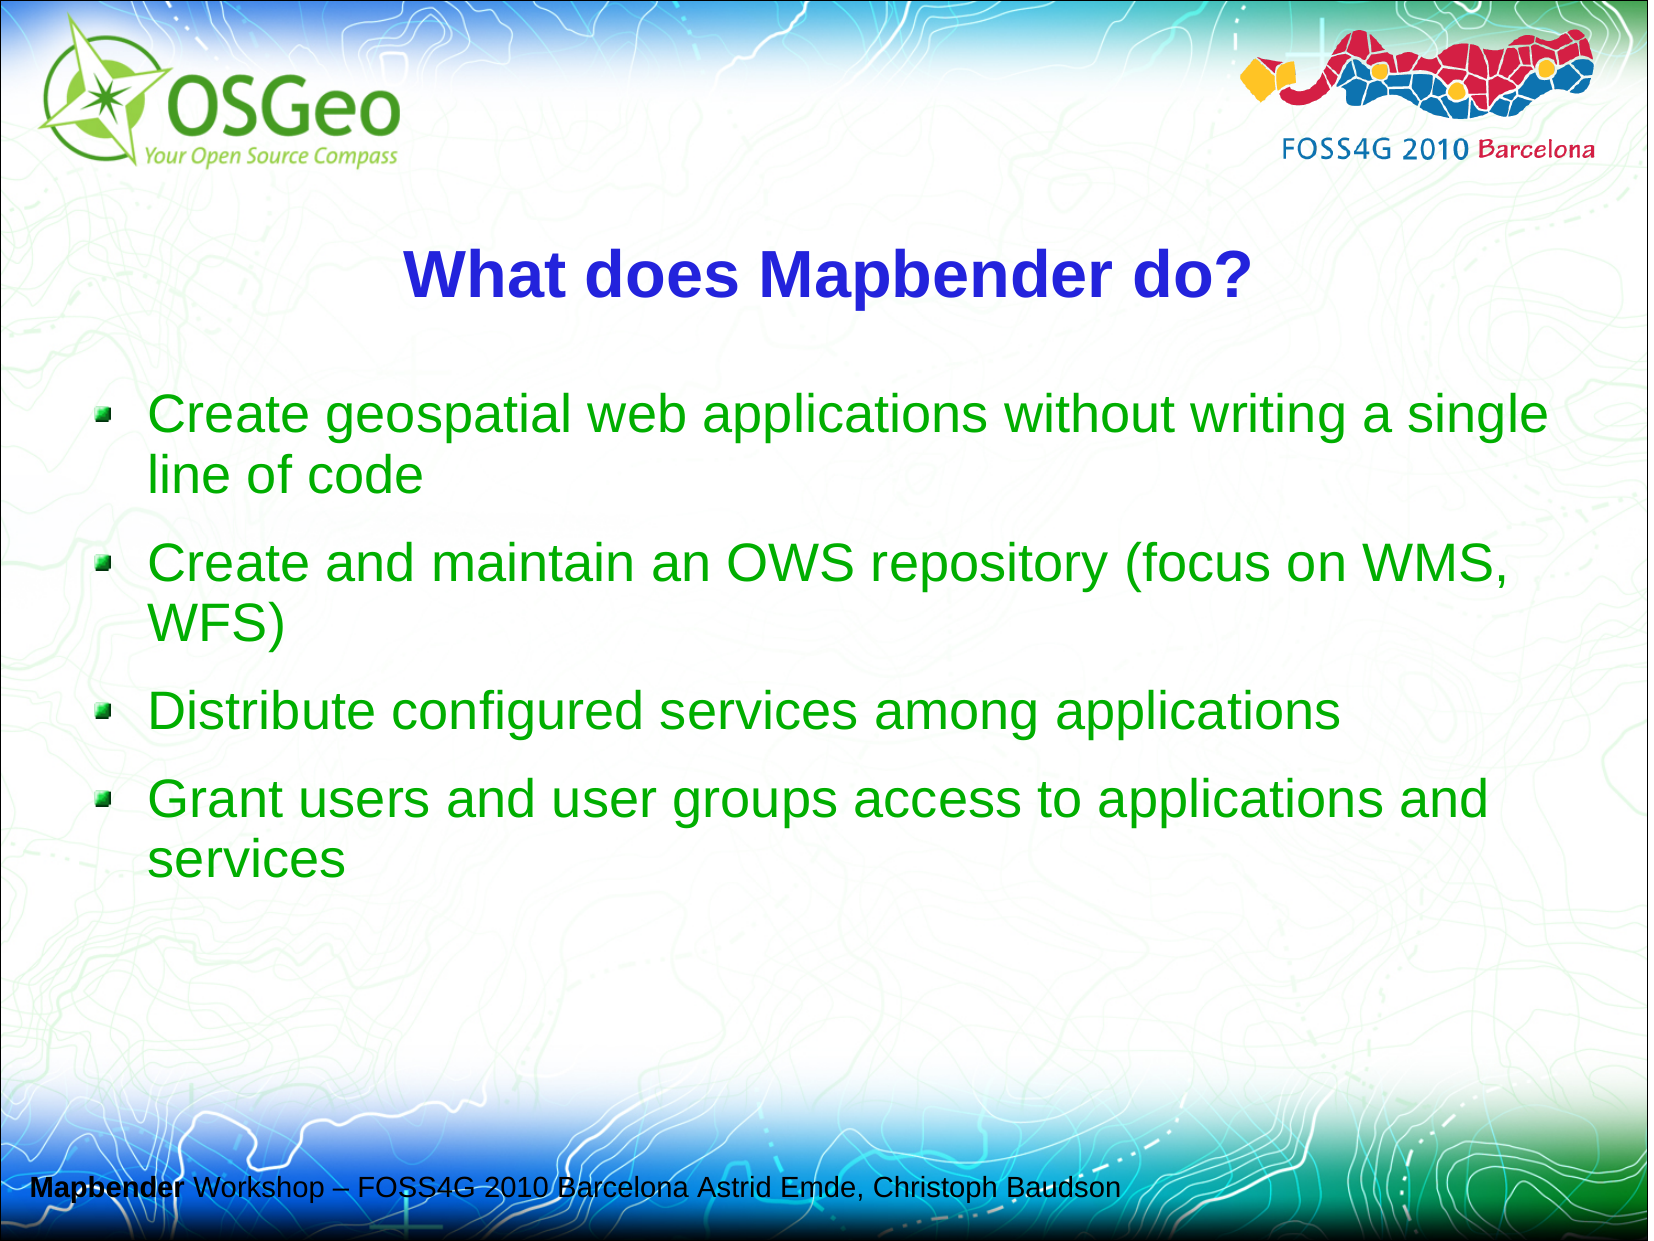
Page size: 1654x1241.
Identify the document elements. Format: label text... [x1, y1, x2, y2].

list Create geospatial web applications without writing a single line of code Create and maintain an OWS repository (focus on WMS, WFS) Distribute configured services among applications Grant users and user groups access to applications and services [76, 383, 1565, 1188]
picture [1, 1, 1647, 1240]
title What does Mapbender do? [82, 208, 1571, 342]
